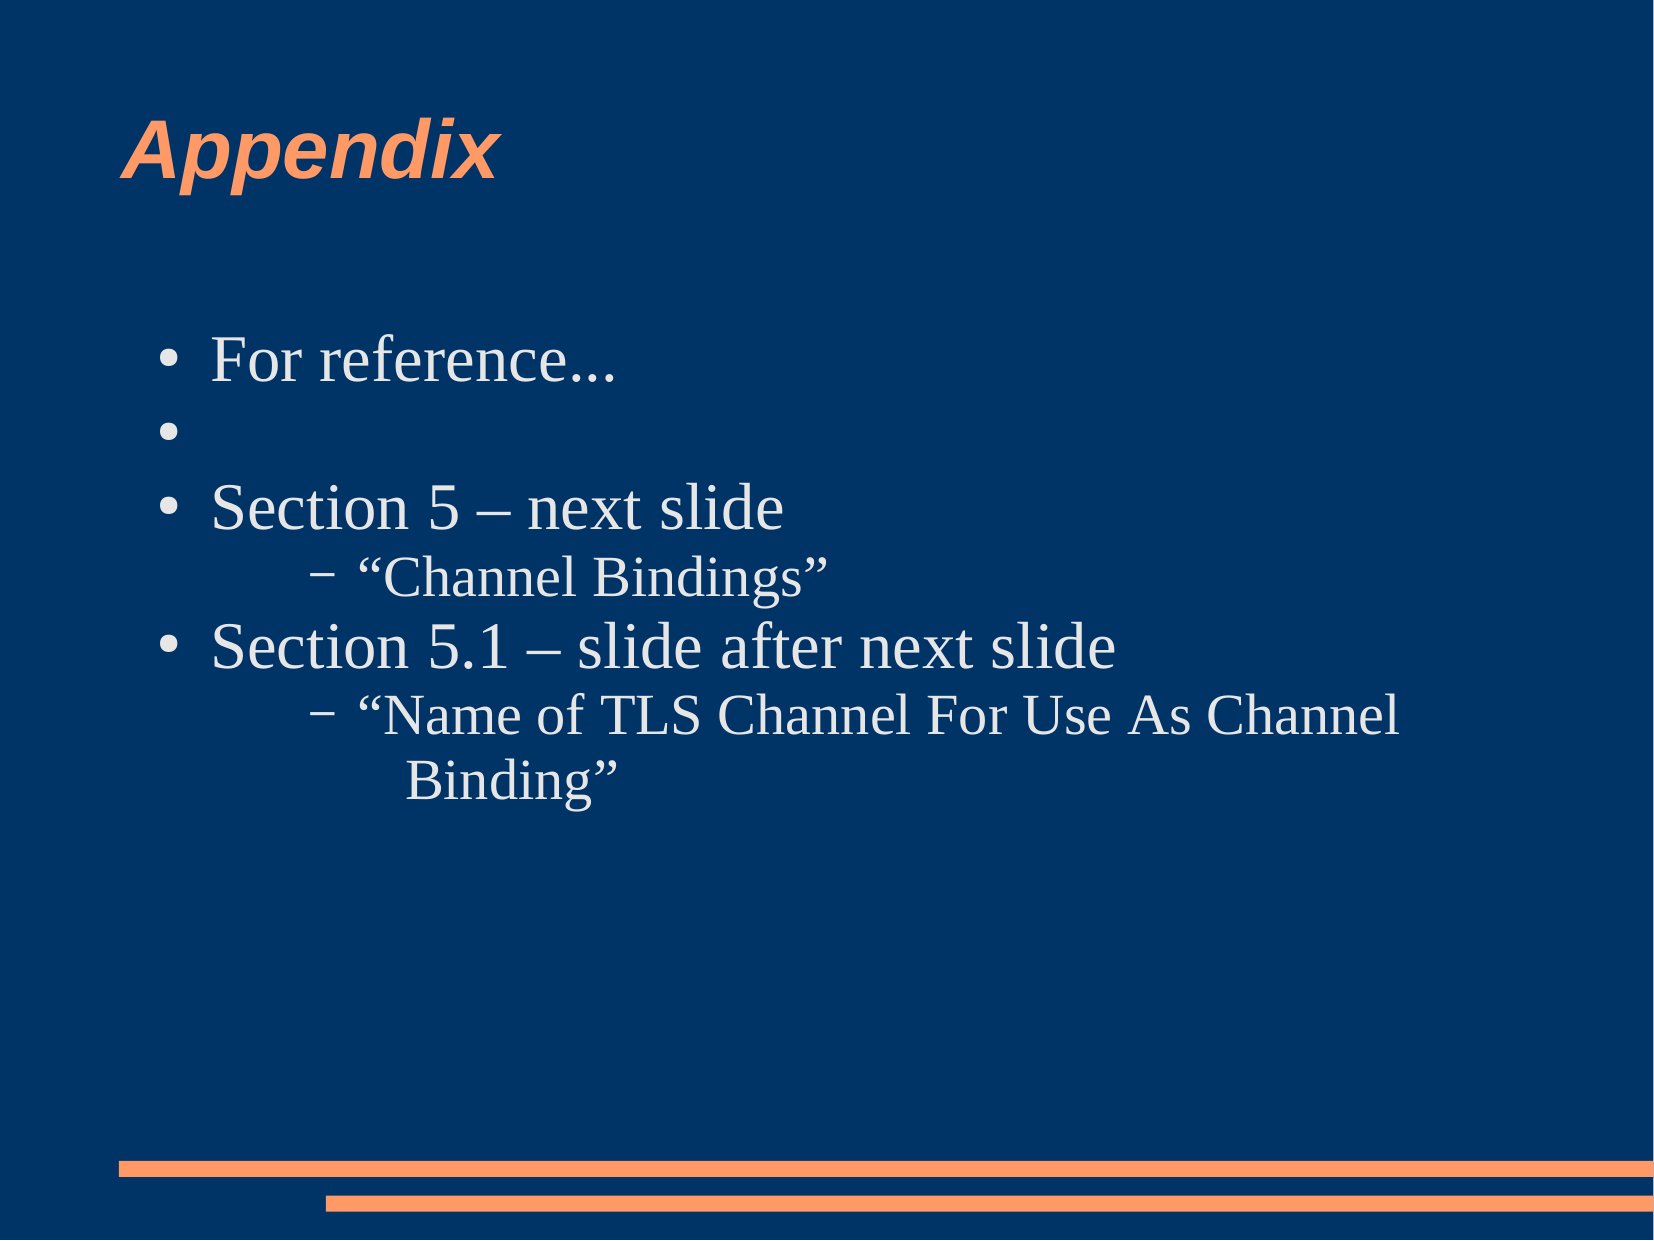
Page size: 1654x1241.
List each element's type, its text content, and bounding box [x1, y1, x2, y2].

list For reference... Section 5 – next slide “Channel Bindings” Section 5.1 – slide after next slide “Name of TLS Channel For Use As Channel Binding” [121, 322, 1561, 1133]
title Appendix [121, 46, 1534, 254]
